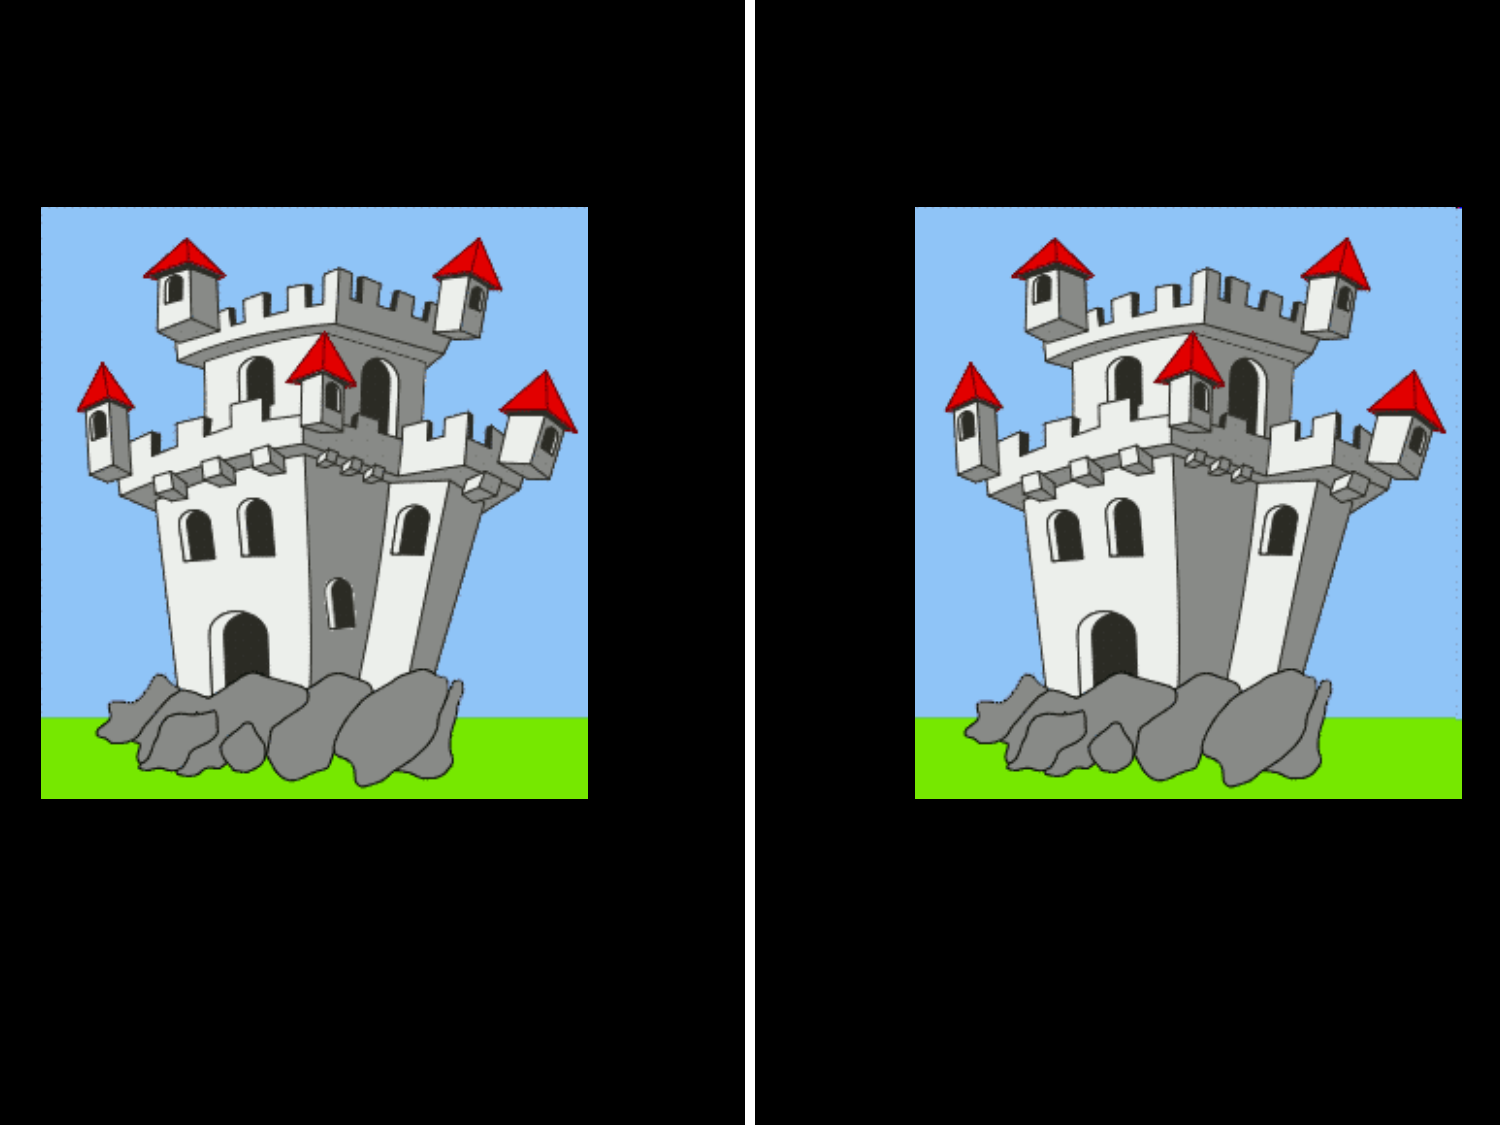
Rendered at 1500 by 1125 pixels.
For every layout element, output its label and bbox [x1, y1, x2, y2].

picture [41, 207, 588, 799]
picture [915, 207, 1462, 799]
